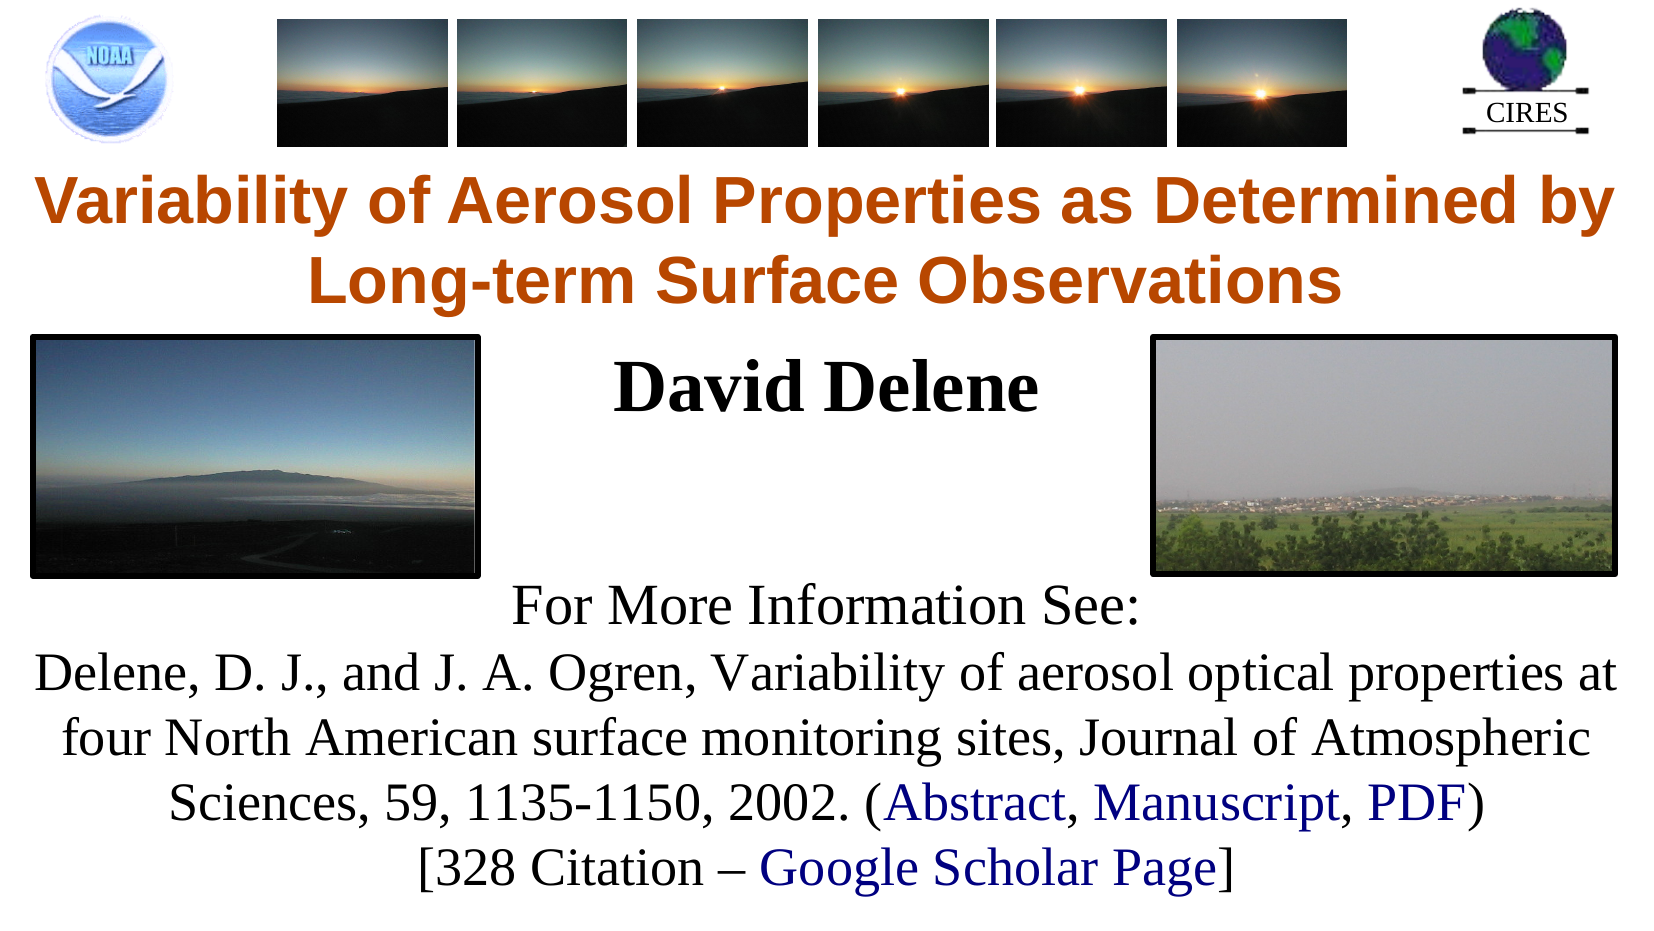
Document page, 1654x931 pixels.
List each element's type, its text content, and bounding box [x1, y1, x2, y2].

picture [637, 19, 808, 147]
text_box David Delene For More Information See: Delene, D. J., and J. A. Ogren, Variability of aerosol optical properties at four North American surface monitoring sites, Journal of Atmospheric Sciences, 59, 1135-1150, 2002. (Abstract, Manuscript, PDF) [328 Citation – Google Scholar Page] [0, 328, 1654, 904]
title Variability of Aerosol Properties as Determined by Long-term Surface Observations [3, 149, 1649, 325]
picture [277, 19, 448, 147]
picture [1177, 19, 1347, 147]
picture [818, 19, 989, 147]
picture [35, 339, 475, 573]
picture [1452, 4, 1594, 148]
picture [35, 4, 186, 156]
picture [1156, 339, 1613, 572]
text_box CIRES [1471, 85, 1609, 137]
picture [996, 19, 1167, 147]
picture [457, 19, 627, 147]
